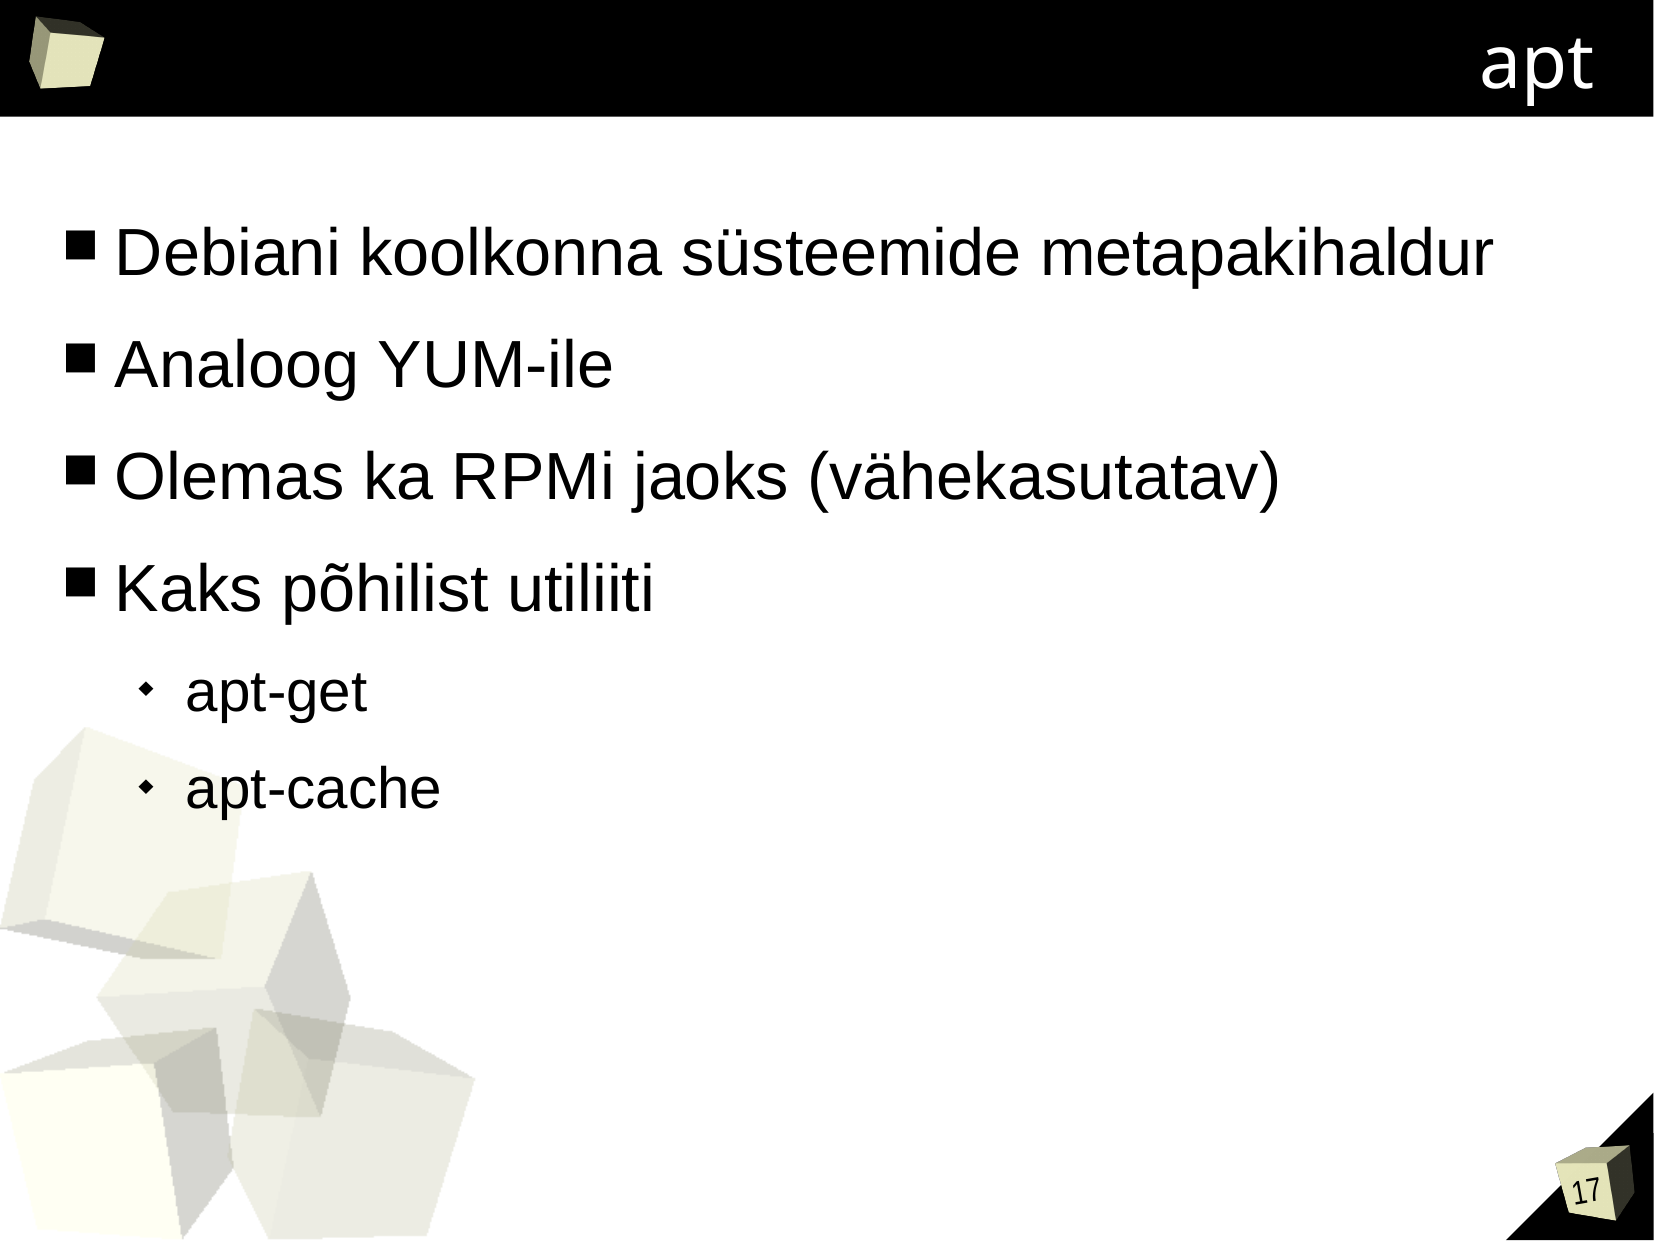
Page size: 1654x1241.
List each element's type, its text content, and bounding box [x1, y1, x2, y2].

picture [0, 726, 477, 1241]
list Debiani koolkonna süsteemide metapakihaldur Analoog YUM-ile Olemas ka RPMi jaoks (vähekasutatav) Kaks põhilist utiliiti apt-get apt-cache [44, 177, 1611, 1214]
title apt [118, 0, 1595, 119]
